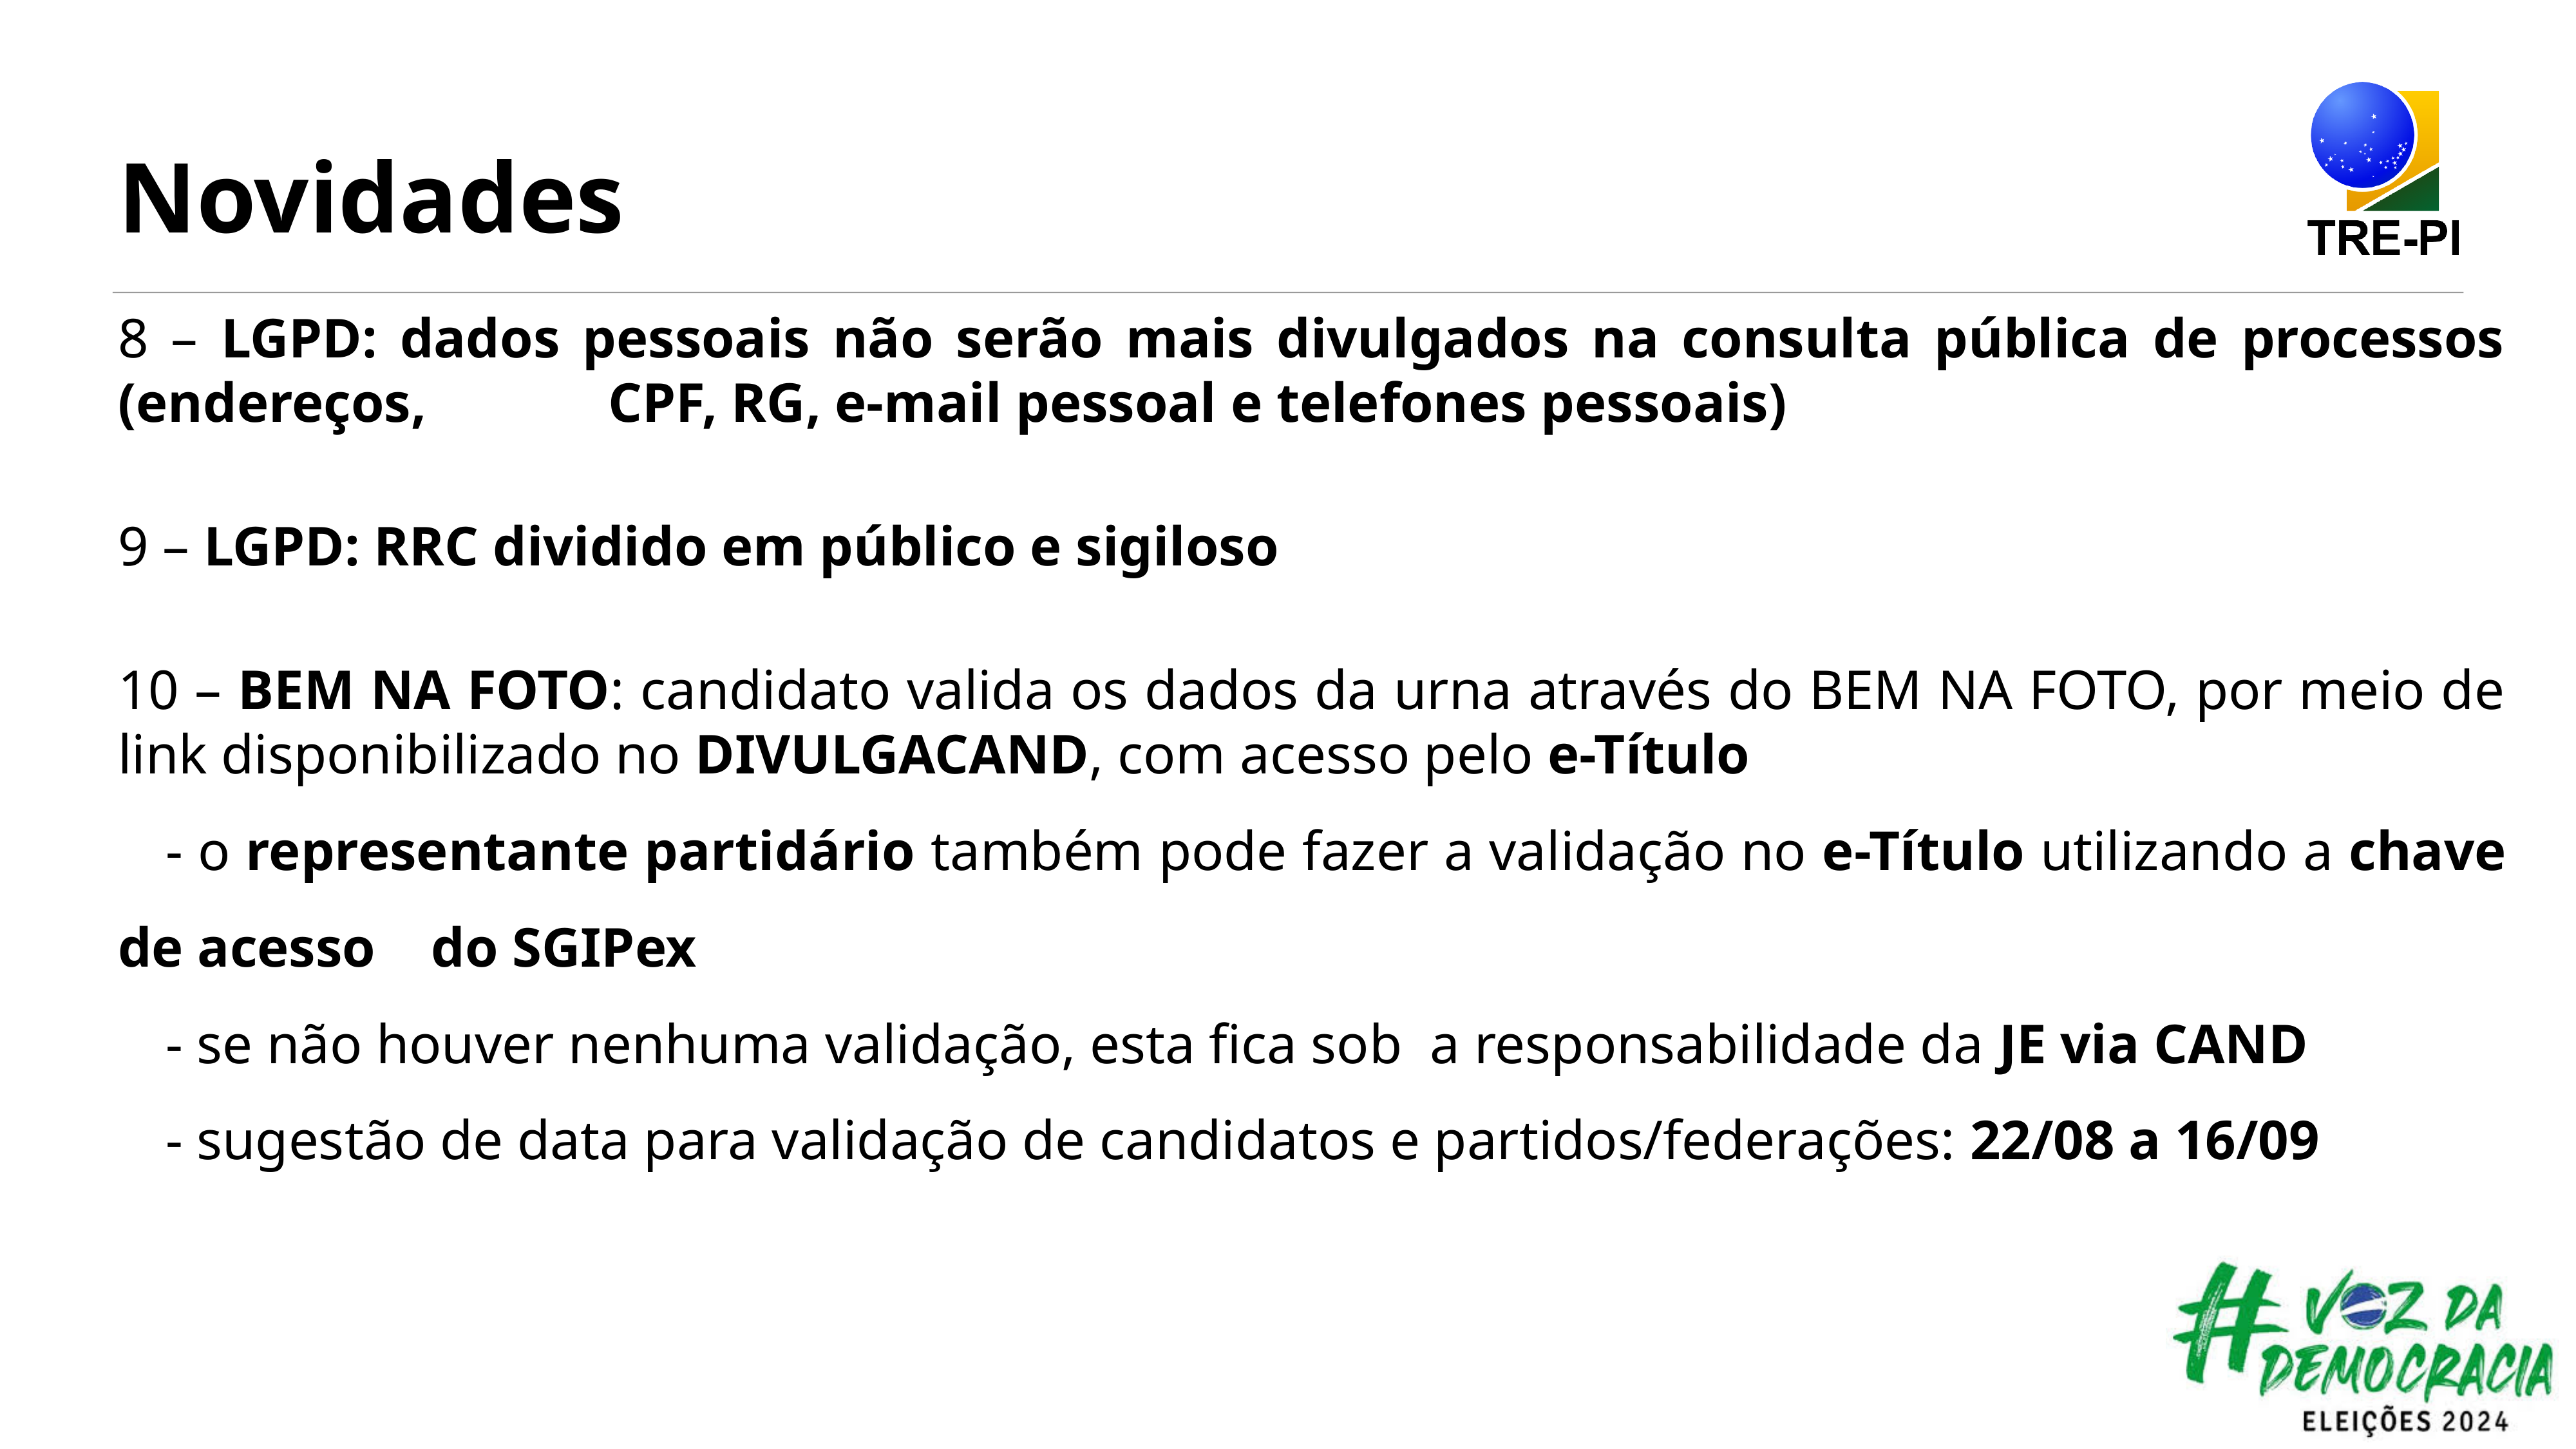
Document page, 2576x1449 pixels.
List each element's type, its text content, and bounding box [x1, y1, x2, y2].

list 8 – LGPD: dados pessoais não serão mais divulgados na consulta pública de processos (endereços, CPF, RG, e-mail pessoal e telefones pessoais) 9 – LGPD: RRC dividido em público e sigiloso 10 – BEM NA FOTO: candidato valida os dados da urna através do BEM NA FOTO, por meio de link disponibilizado no DIVULGACAND, com acesso pelo e-Título - o representante partidário também pode fazer a validação no e-Título utilizando a chave de acesso do SGIPex - se não houver nenhuma validação, esta fica sob a responsabilidade da JE via CAND - sugestão de data para validação de candidatos e partidos/federações: 22/08 a 16/09 [112, 299, 2512, 1372]
picture [2306, 82, 2459, 255]
title Novidades [112, 50, 2462, 258]
picture [2166, 1235, 2562, 1449]
